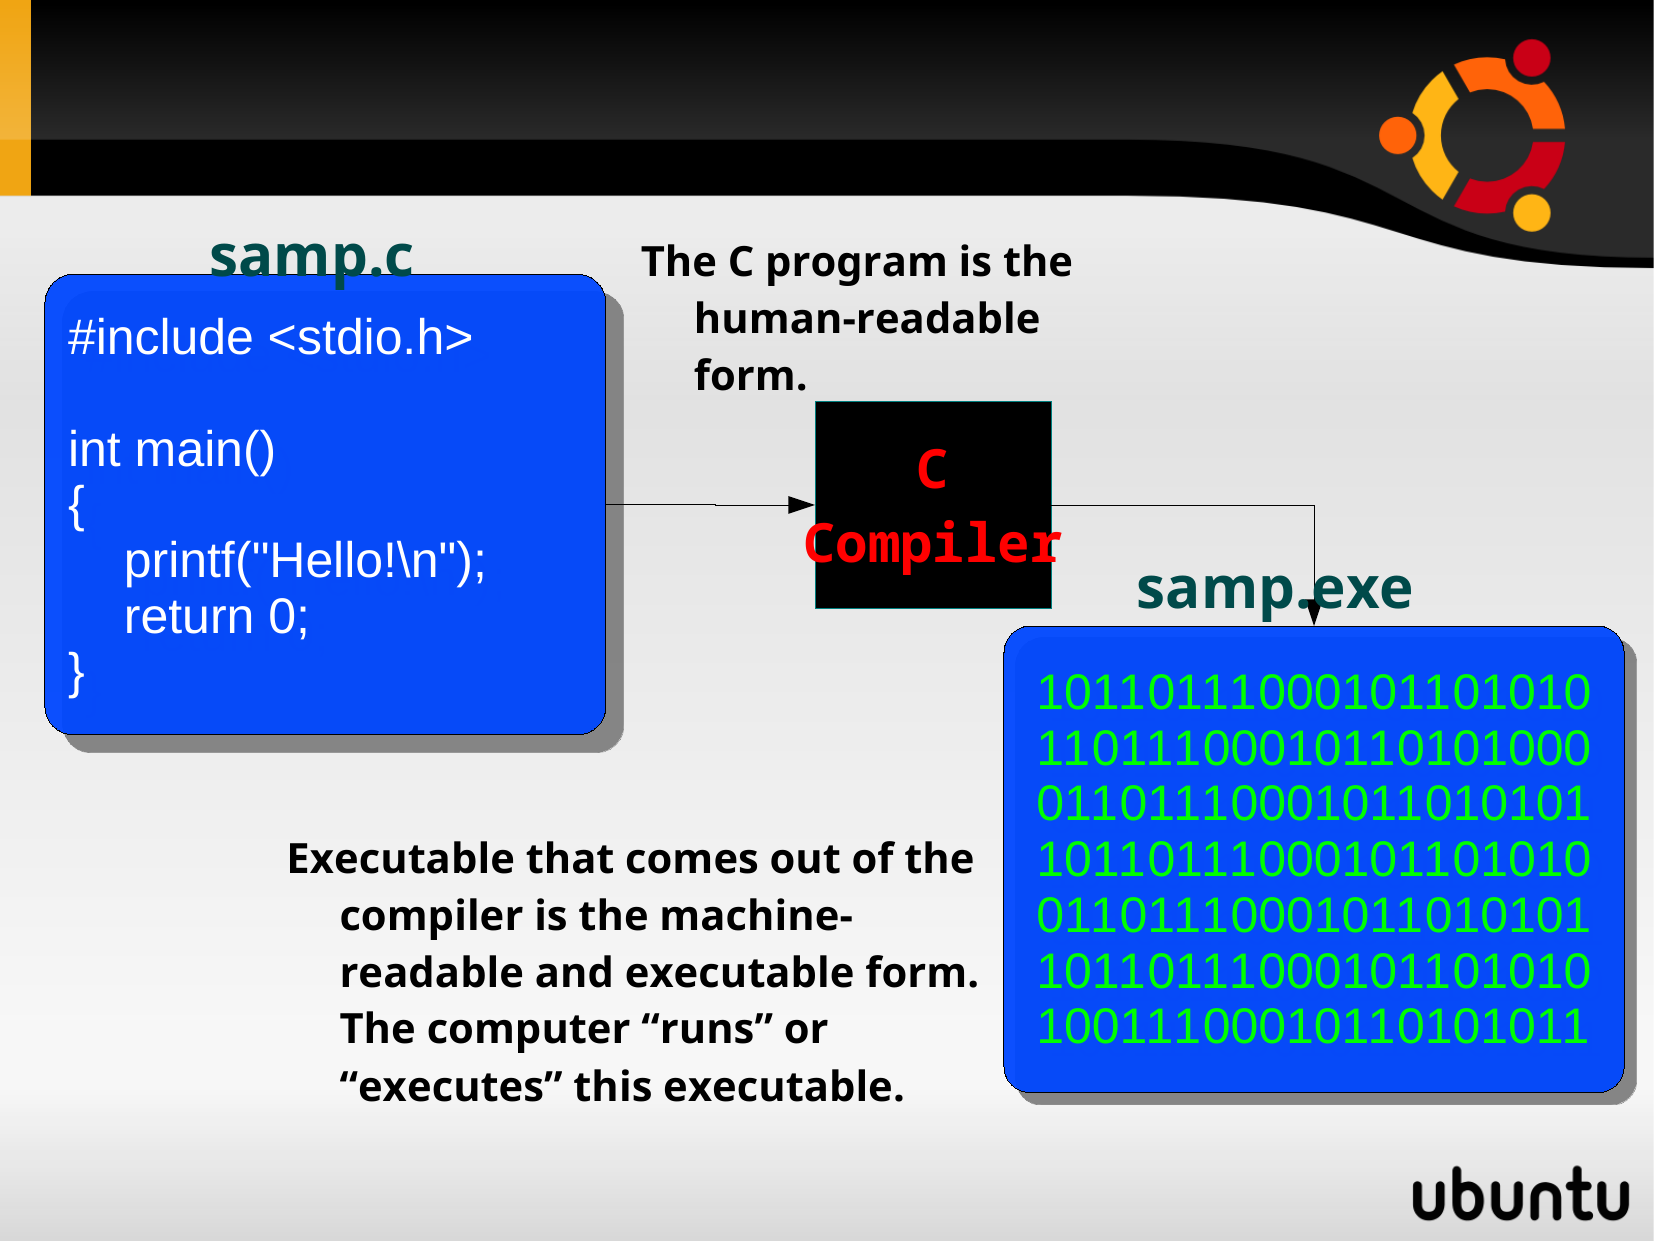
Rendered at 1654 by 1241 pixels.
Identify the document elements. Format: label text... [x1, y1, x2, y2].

text_box Executable that comes out of the compiler is the machine-readable and executable form. The computer “runs” or “executes” this executable. [253, 820, 1022, 1127]
text_box samp.exe [1122, 538, 1495, 622]
text_box #include <stdio.h> int main() { printf("Hello!\n"); return 0; } [44, 274, 606, 735]
text_box C Compiler [815, 446, 1052, 609]
text_box 10110111000101101010 11011100010110101000 01101110001011010101 10110111000101101010 01101110001011010101 10110111000101101010 10011100010110101011 [1003, 626, 1625, 1093]
text_box The C program is the human-readable form. [608, 224, 1111, 446]
text_box samp.c [194, 206, 461, 290]
picture [0, 0, 1654, 1241]
